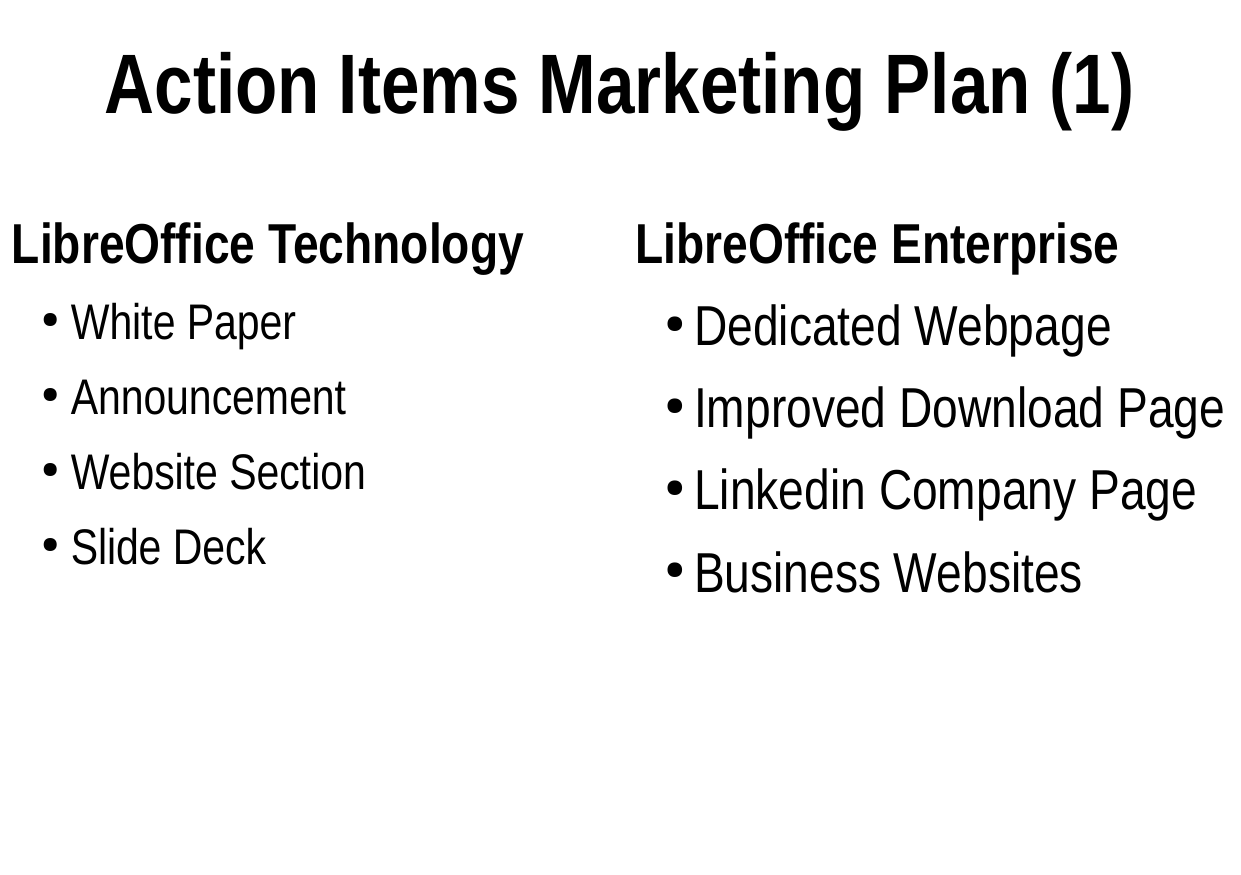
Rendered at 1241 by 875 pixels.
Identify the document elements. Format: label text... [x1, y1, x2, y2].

title Action Items Marketing Plan (1) [11, 12, 1229, 155]
list LibreOffice Enterprise Dedicated Webpage Improved Download Page Linkedin Company Page Business Websites [635, 210, 1229, 863]
list LibreOffice Technology White Paper Announcement Website Section Slide Deck [11, 210, 606, 863]
